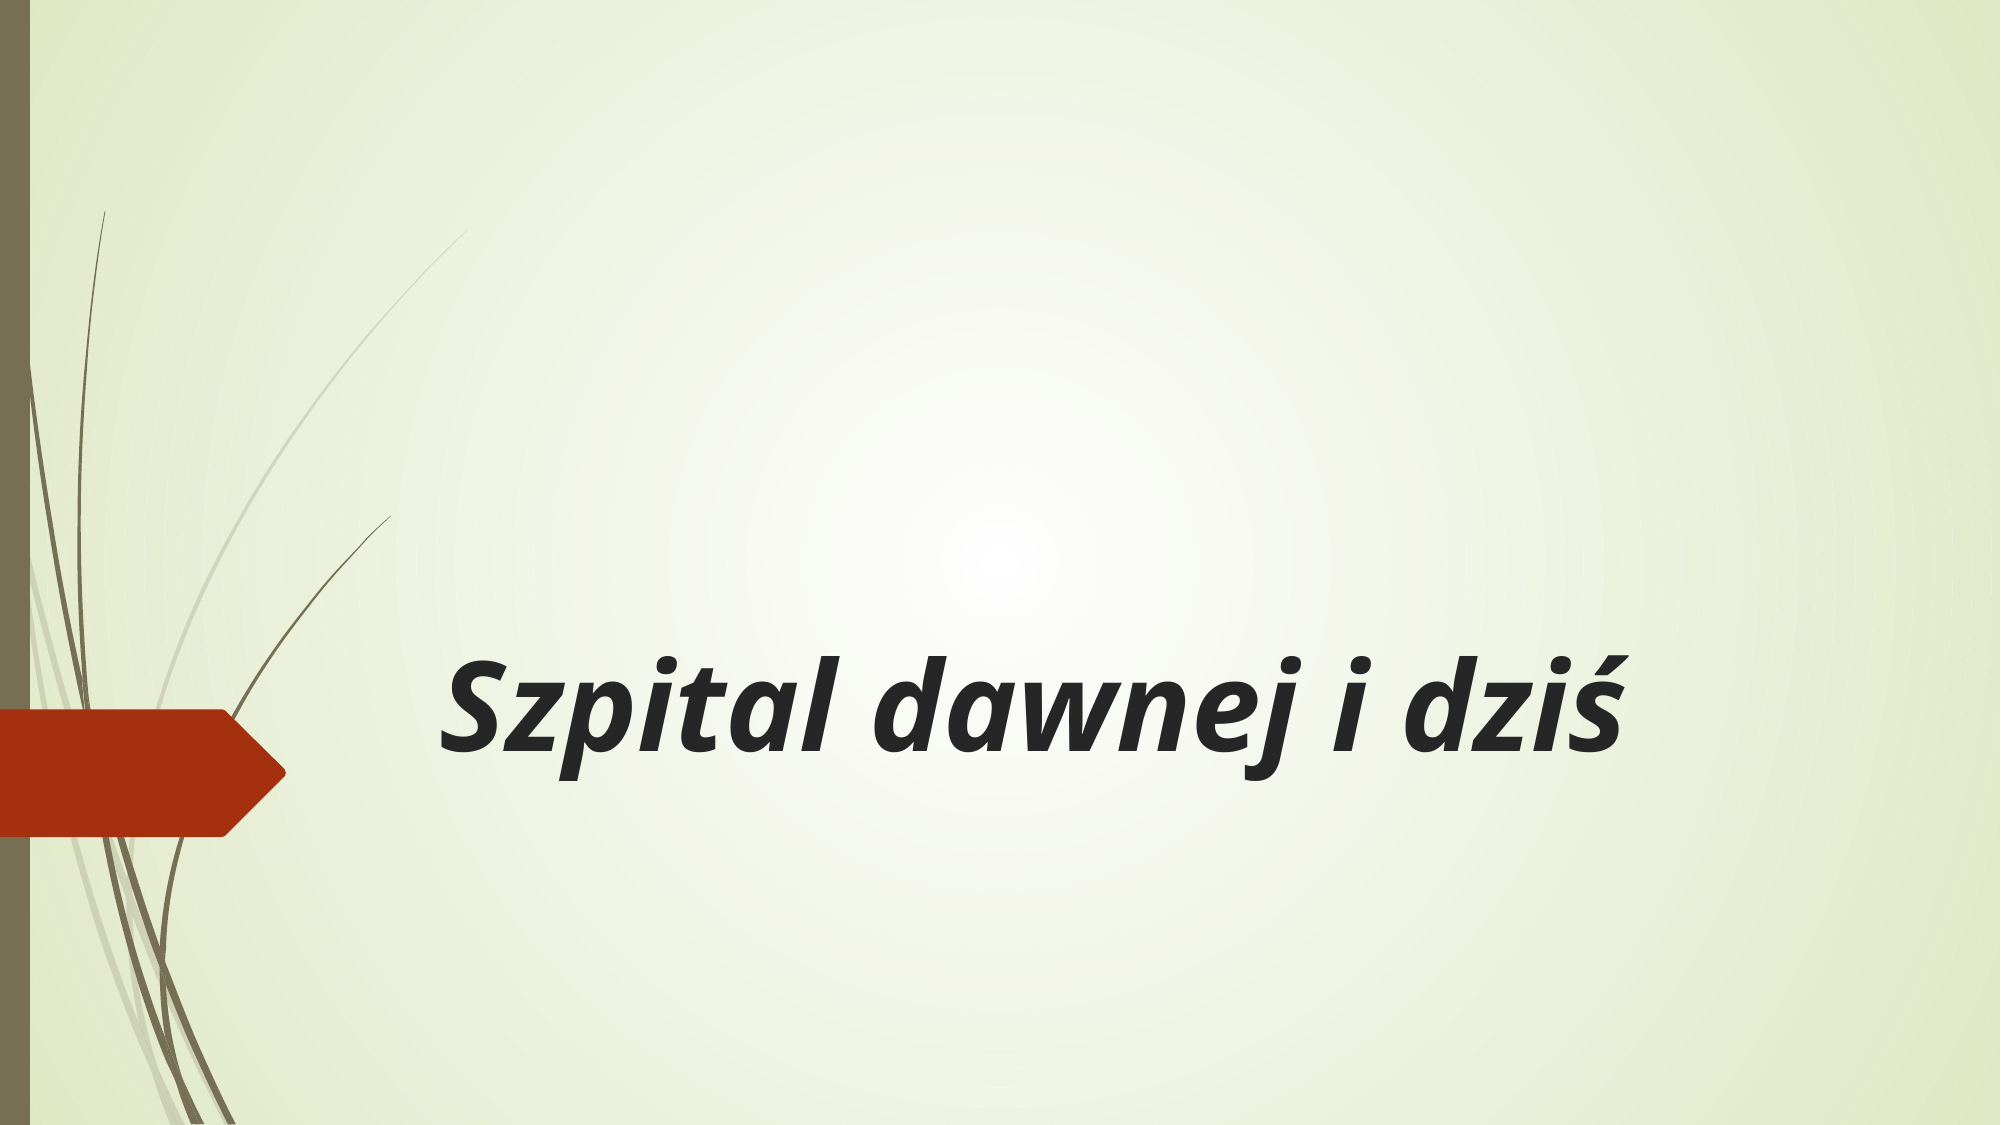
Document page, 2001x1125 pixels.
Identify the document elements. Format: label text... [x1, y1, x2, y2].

title Szpital dawnej i dziś [424, 412, 1888, 784]
